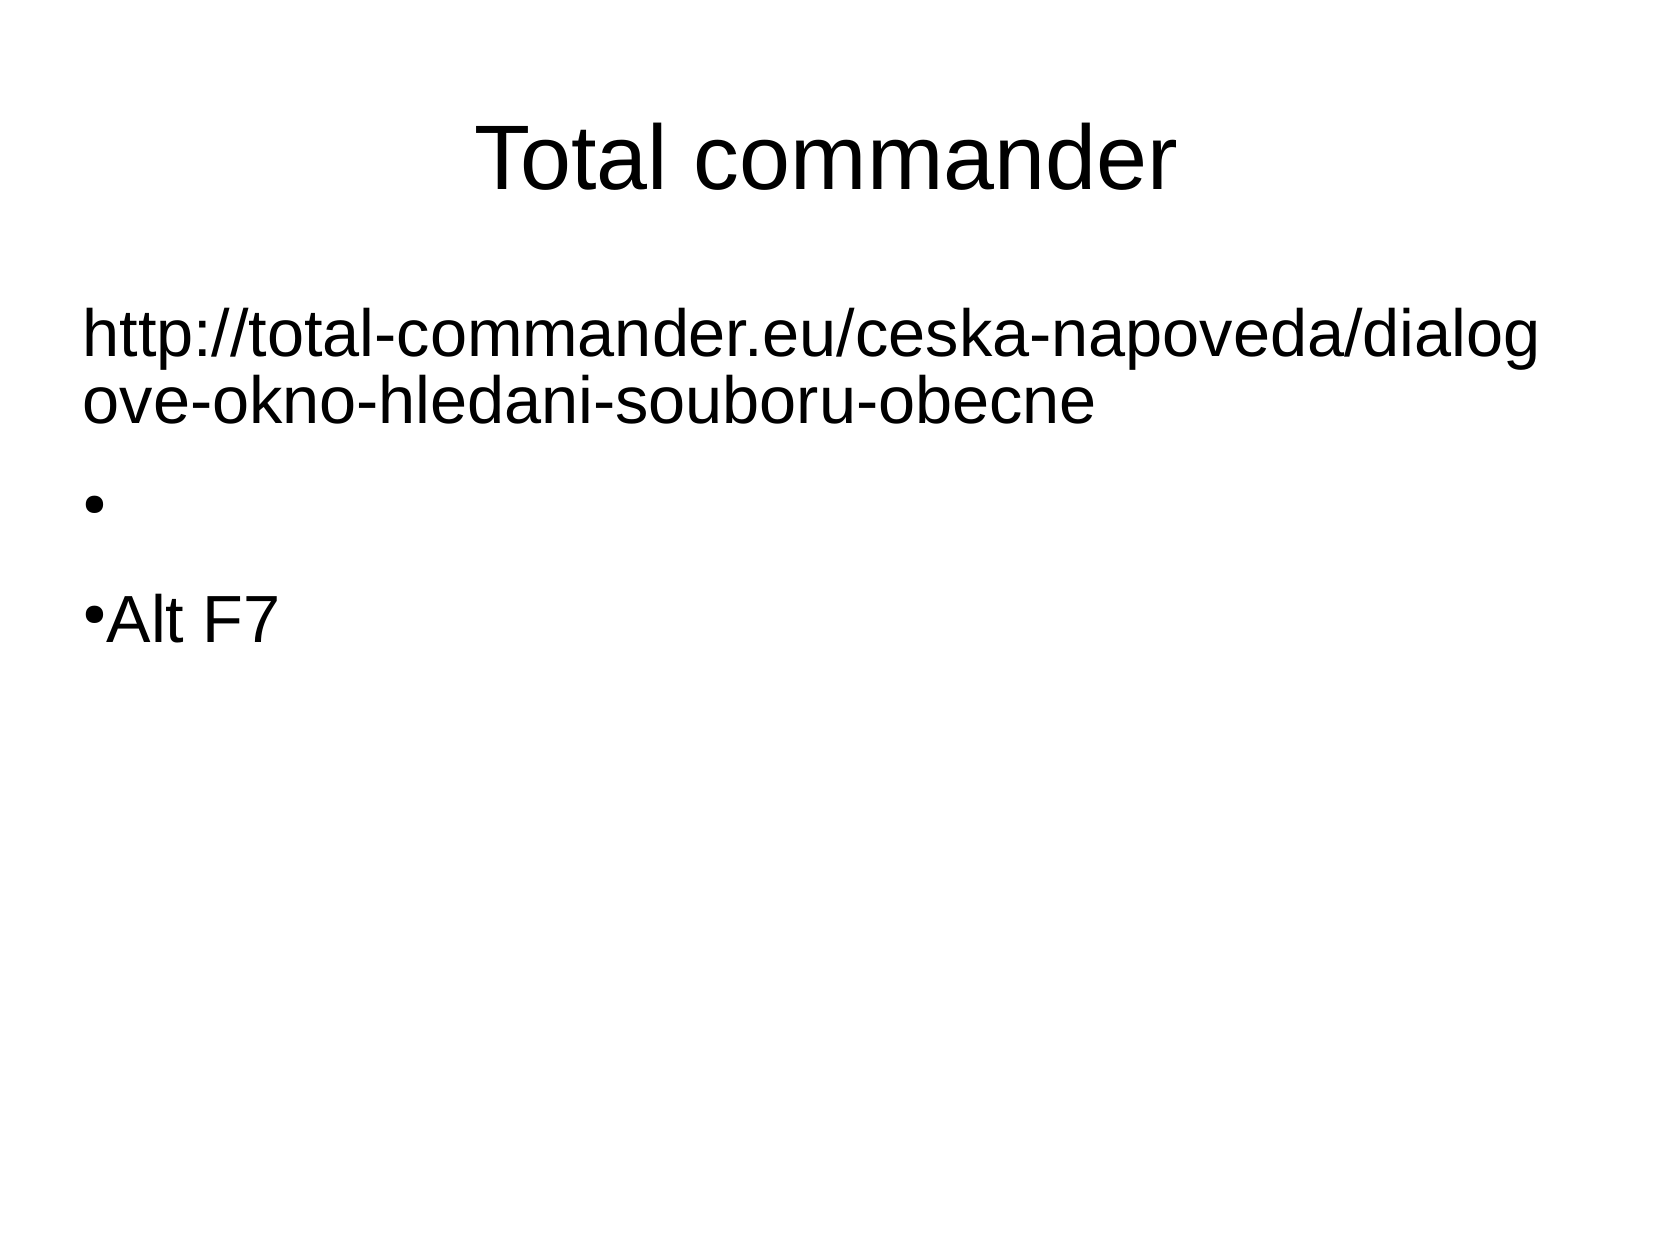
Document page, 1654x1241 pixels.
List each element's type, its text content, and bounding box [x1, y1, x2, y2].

title Total commander [82, 49, 1571, 257]
list http://total-commander.eu/ceska-napoveda/dialogove-okno-hledani-souboru-obecne Alt F7 [82, 290, 1571, 1010]
